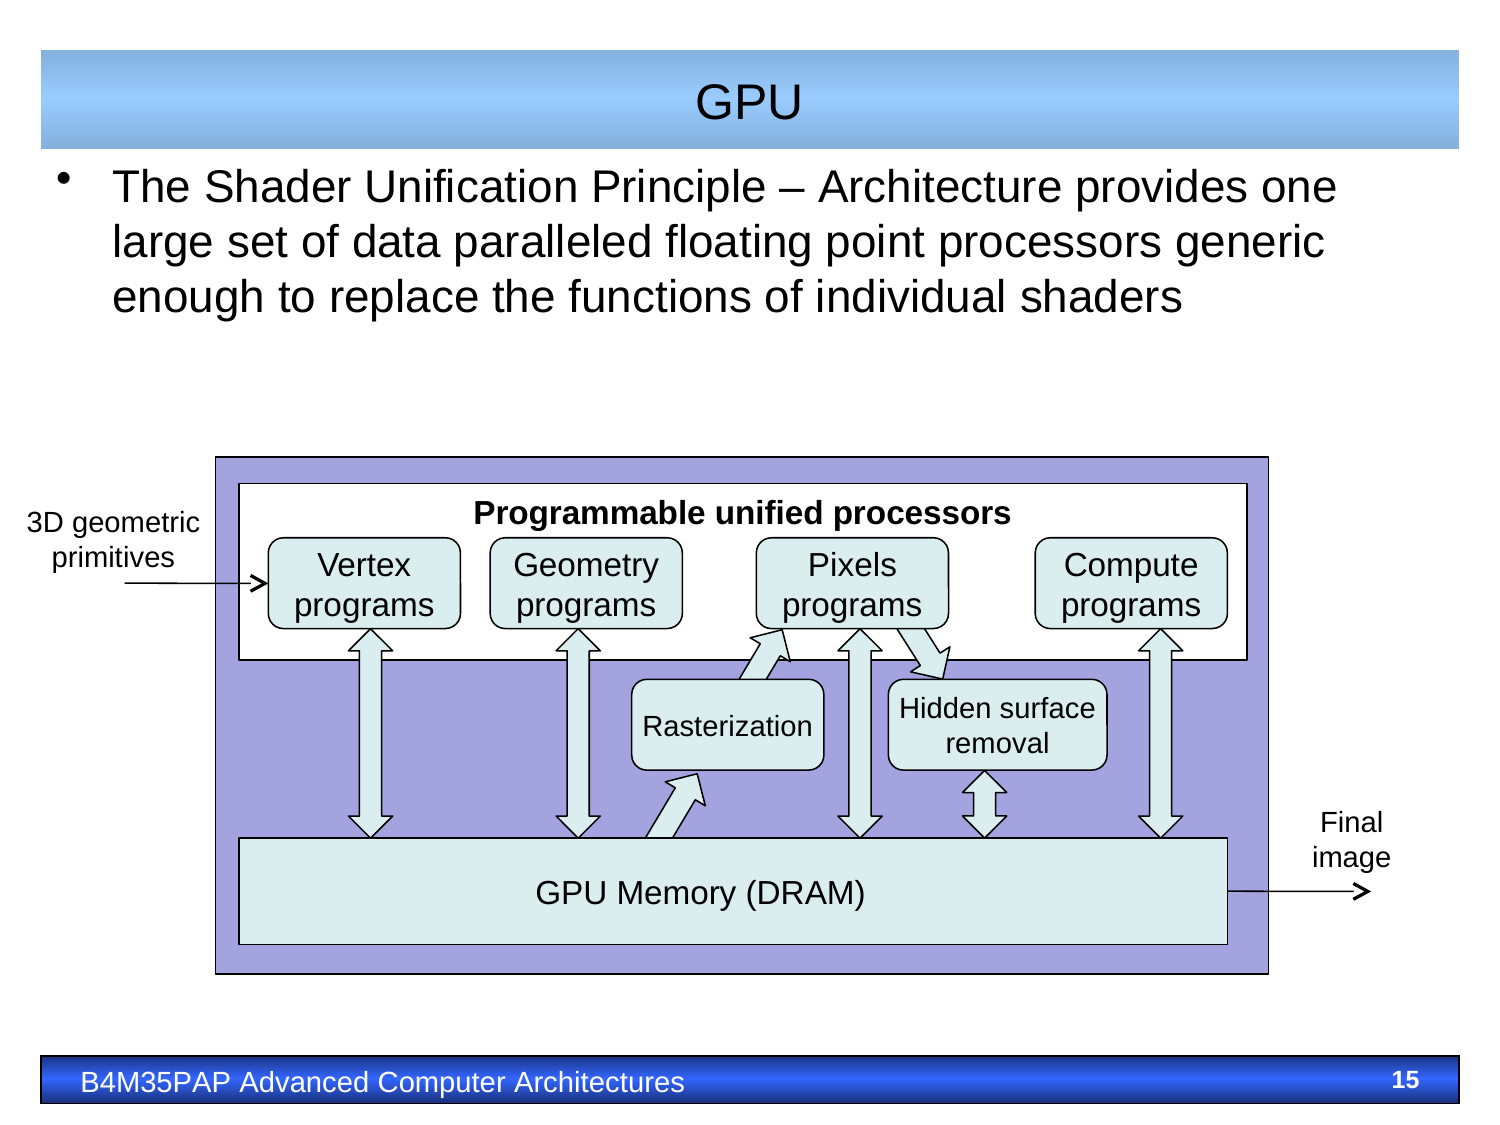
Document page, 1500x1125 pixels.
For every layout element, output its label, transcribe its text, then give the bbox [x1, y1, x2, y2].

list The Shader Unification Principle – Architecture provides one large set of data paralleled floating point processors generic enough to replace the functions of individual shaders [41, 148, 1459, 976]
text_box Programmable unified processors [238, 584, 369, 661]
text_box Programmable unified processors [238, 483, 1247, 661]
text_box Hidden surface removal [888, 679, 1108, 771]
text_box Programmable unified processors [783, 629, 858, 661]
text_box Programmable unified processors [862, 629, 916, 661]
text_box Geometry programs [490, 537, 683, 629]
text_box GPU Memory (DRAM) [239, 838, 1228, 945]
text_box Rasterization [631, 679, 824, 771]
text_box Final image [1268, 792, 1436, 884]
text_box Pixels programs [756, 537, 949, 629]
text_box Compute programs [1035, 537, 1228, 629]
title GPU [41, 50, 1459, 148]
text_box [215, 456, 1372, 974]
text_box Vertex programs [268, 537, 461, 629]
text_box 3D geometric primitives [0, 492, 228, 584]
